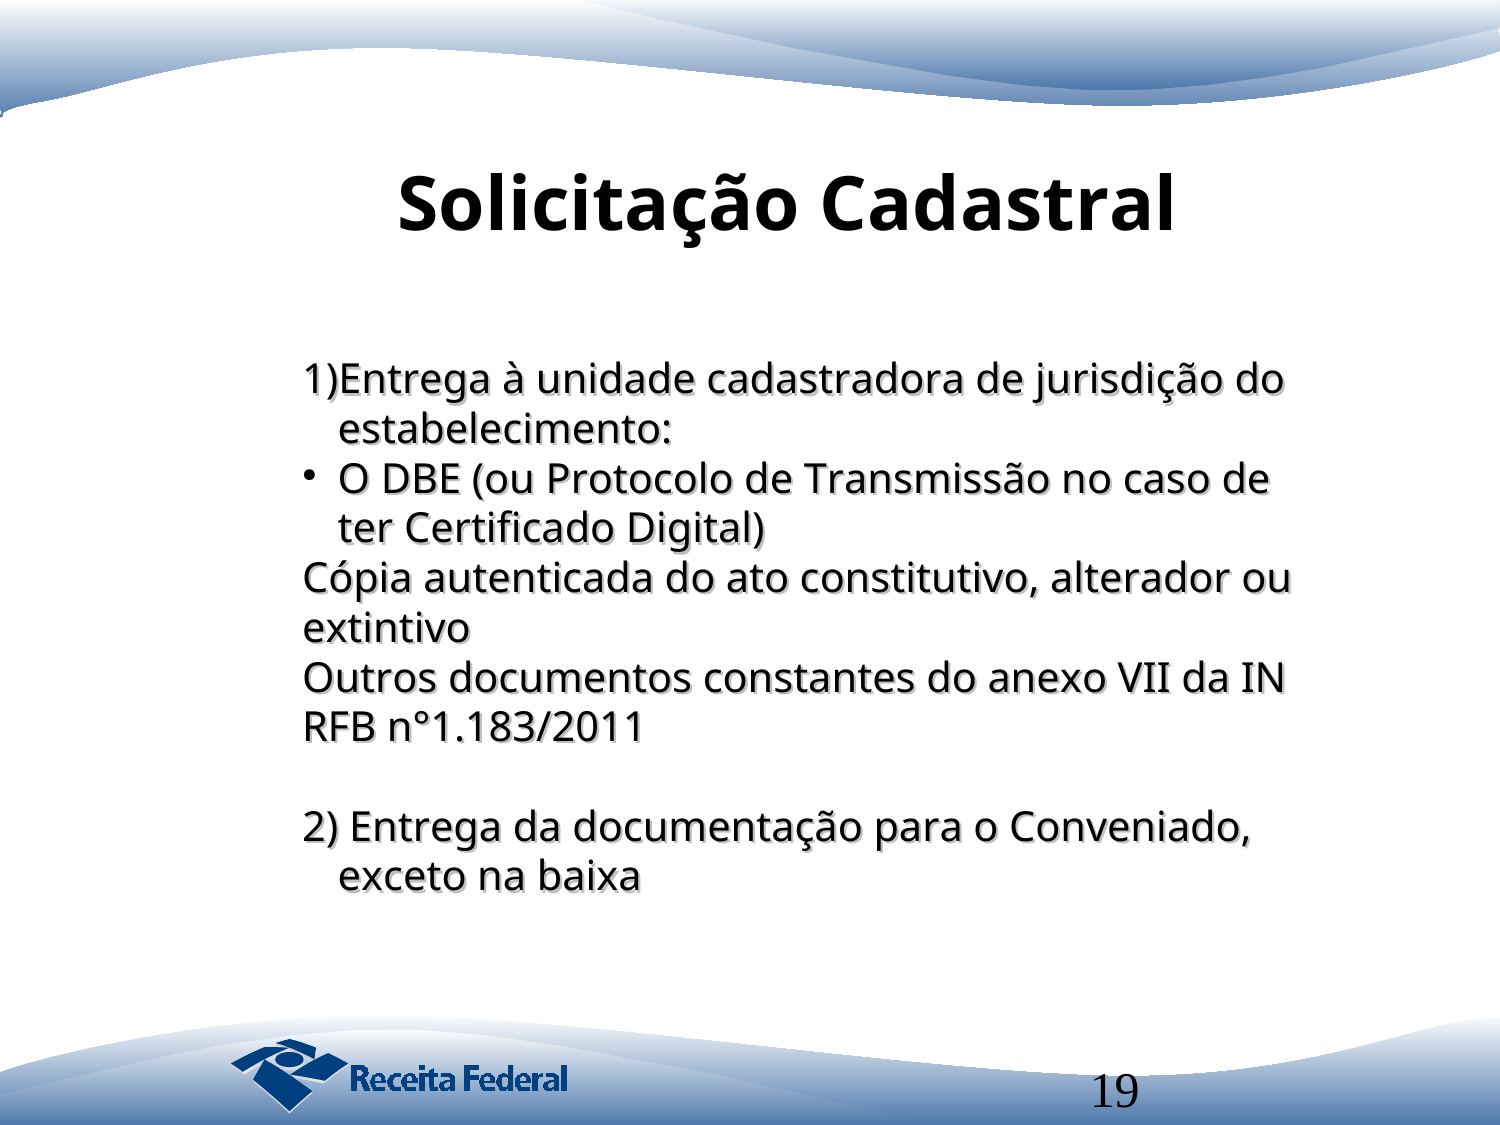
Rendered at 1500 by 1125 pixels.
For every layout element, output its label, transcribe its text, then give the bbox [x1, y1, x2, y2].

text_box Entrega à unidade cadastradora de jurisdição do estabelecimento: O DBE (ou Protocolo de Transmissão no caso de ter Certificado Digital) Cópia autenticada do ato constitutivo, alterador ou extintivo Outros documentos constantes do anexo VII da IN RFB n°1.183/2011 Entrega da documentação para o Conveniado, exceto na baixa [287, 279, 1339, 1092]
picture [229, 1037, 575, 1117]
text_box Solicitação Cadastral [281, 147, 1294, 254]
